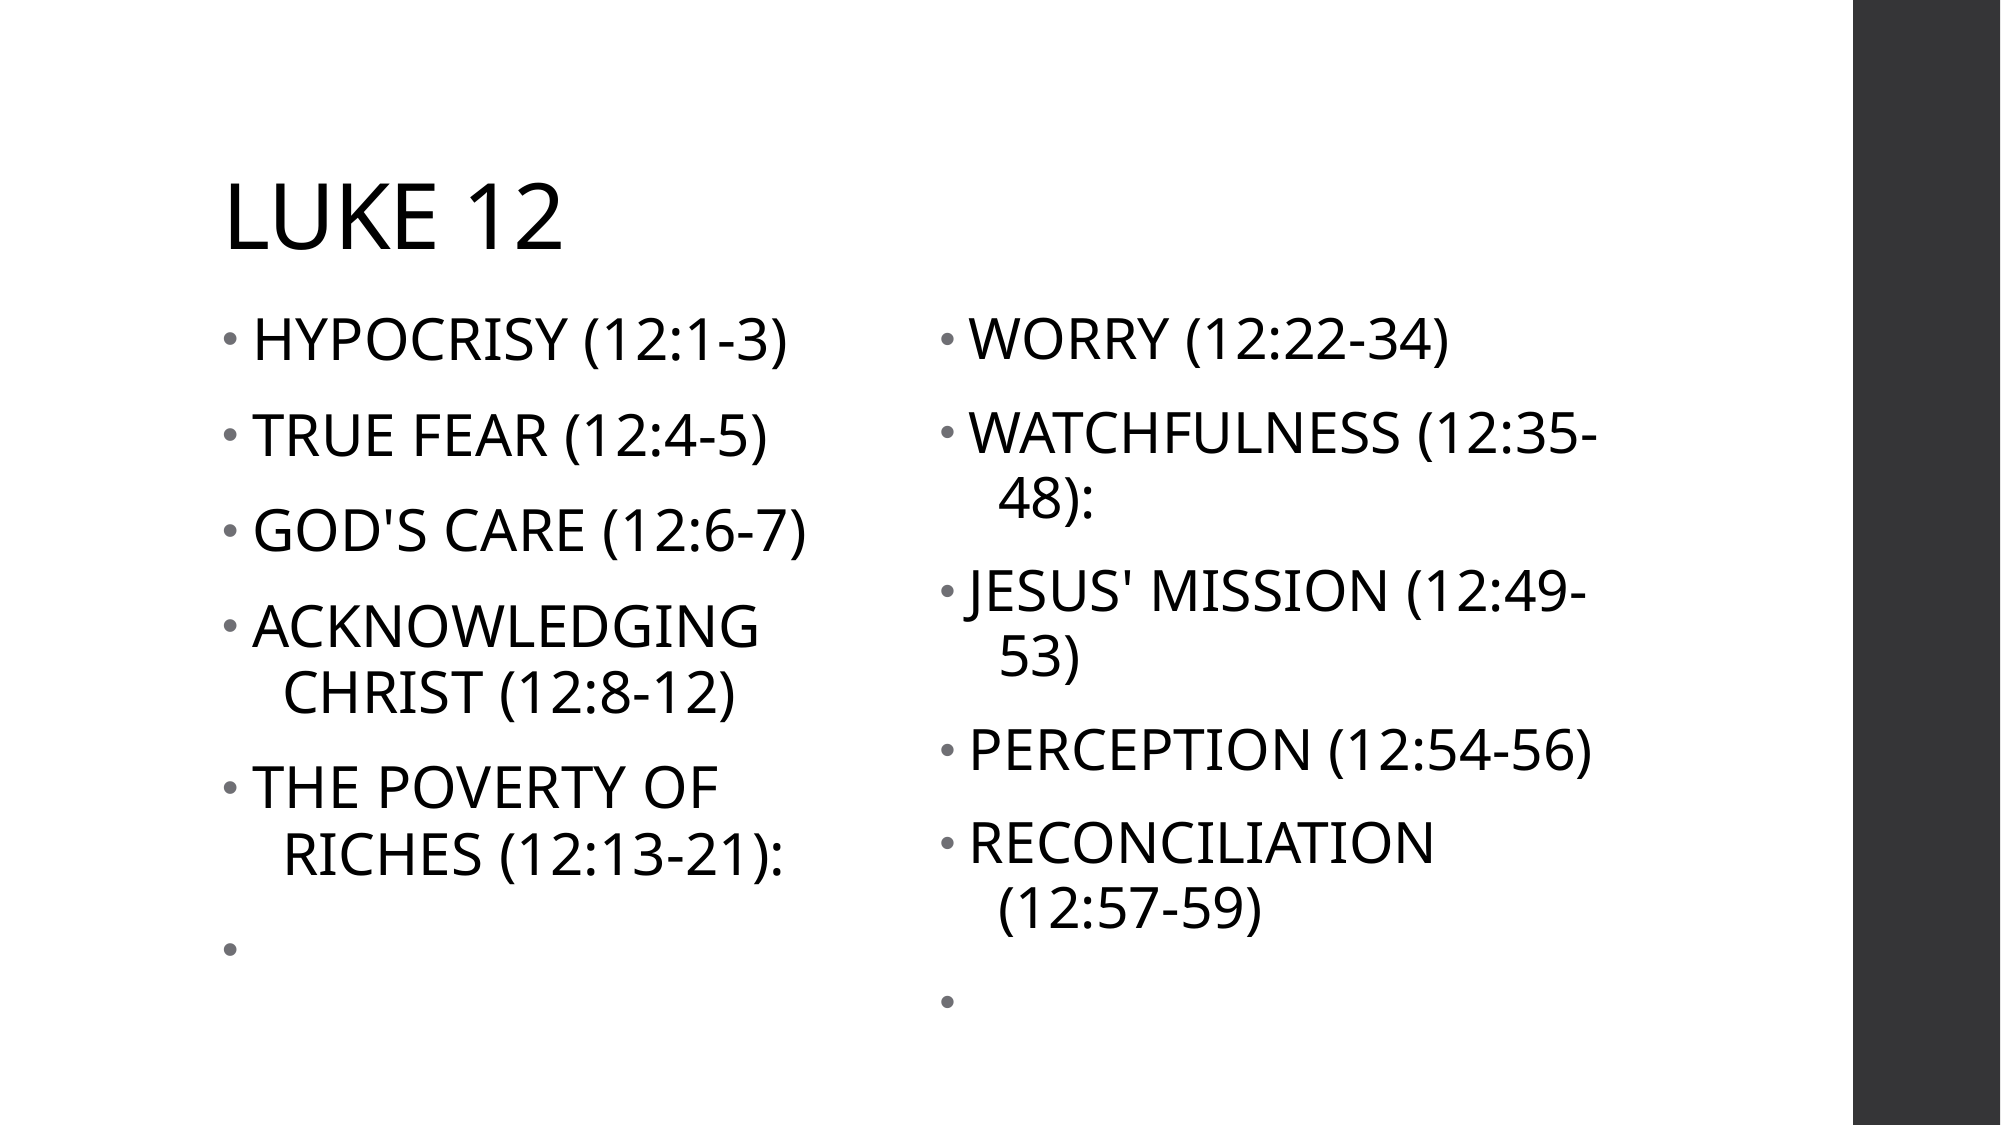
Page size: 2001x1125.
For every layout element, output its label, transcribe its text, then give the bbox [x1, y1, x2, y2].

title LUKE 12 [206, 60, 1797, 278]
list WORRY (12:22-34) WATCHFULNESS (12:35-48): JESUS' MISSION (12:49-53) PERCEPTION (12:54-56) RECONCILIATION (12:57-59) [924, 299, 1617, 1014]
list HYPOCRISY (12:1-3) TRUE FEAR (12:4-5) GOD'S CARE (12:6-7) ACKNOWLEDGING CHRIST (12:8-12) THE POVERTY OF RICHES (12:13-21): [207, 299, 900, 1014]
